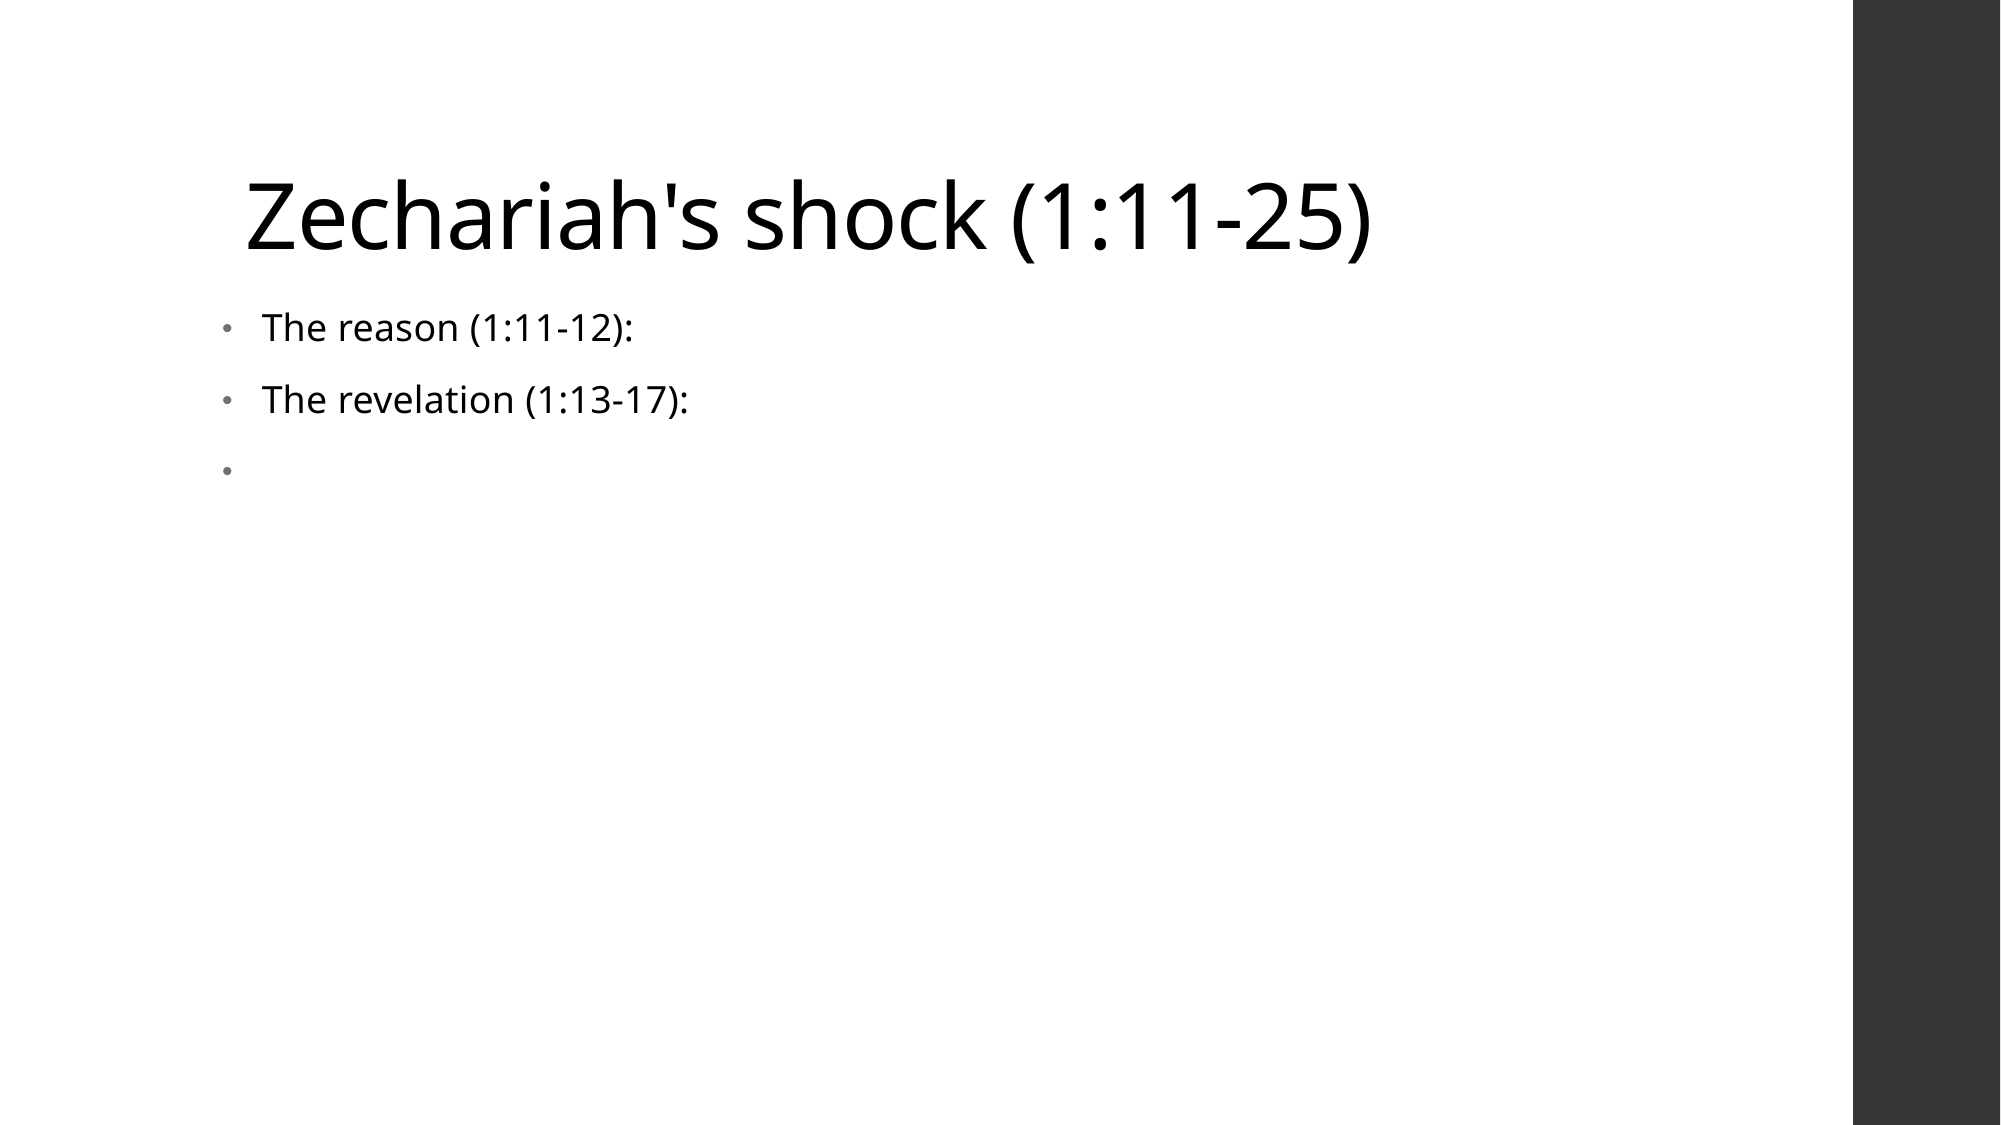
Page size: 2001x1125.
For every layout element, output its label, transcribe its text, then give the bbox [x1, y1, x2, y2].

list The reason (1:11-12): The revelation (1:13-17): [206, 299, 1617, 1014]
title Zechariah's shock (1:11-25) [206, 60, 1797, 278]
